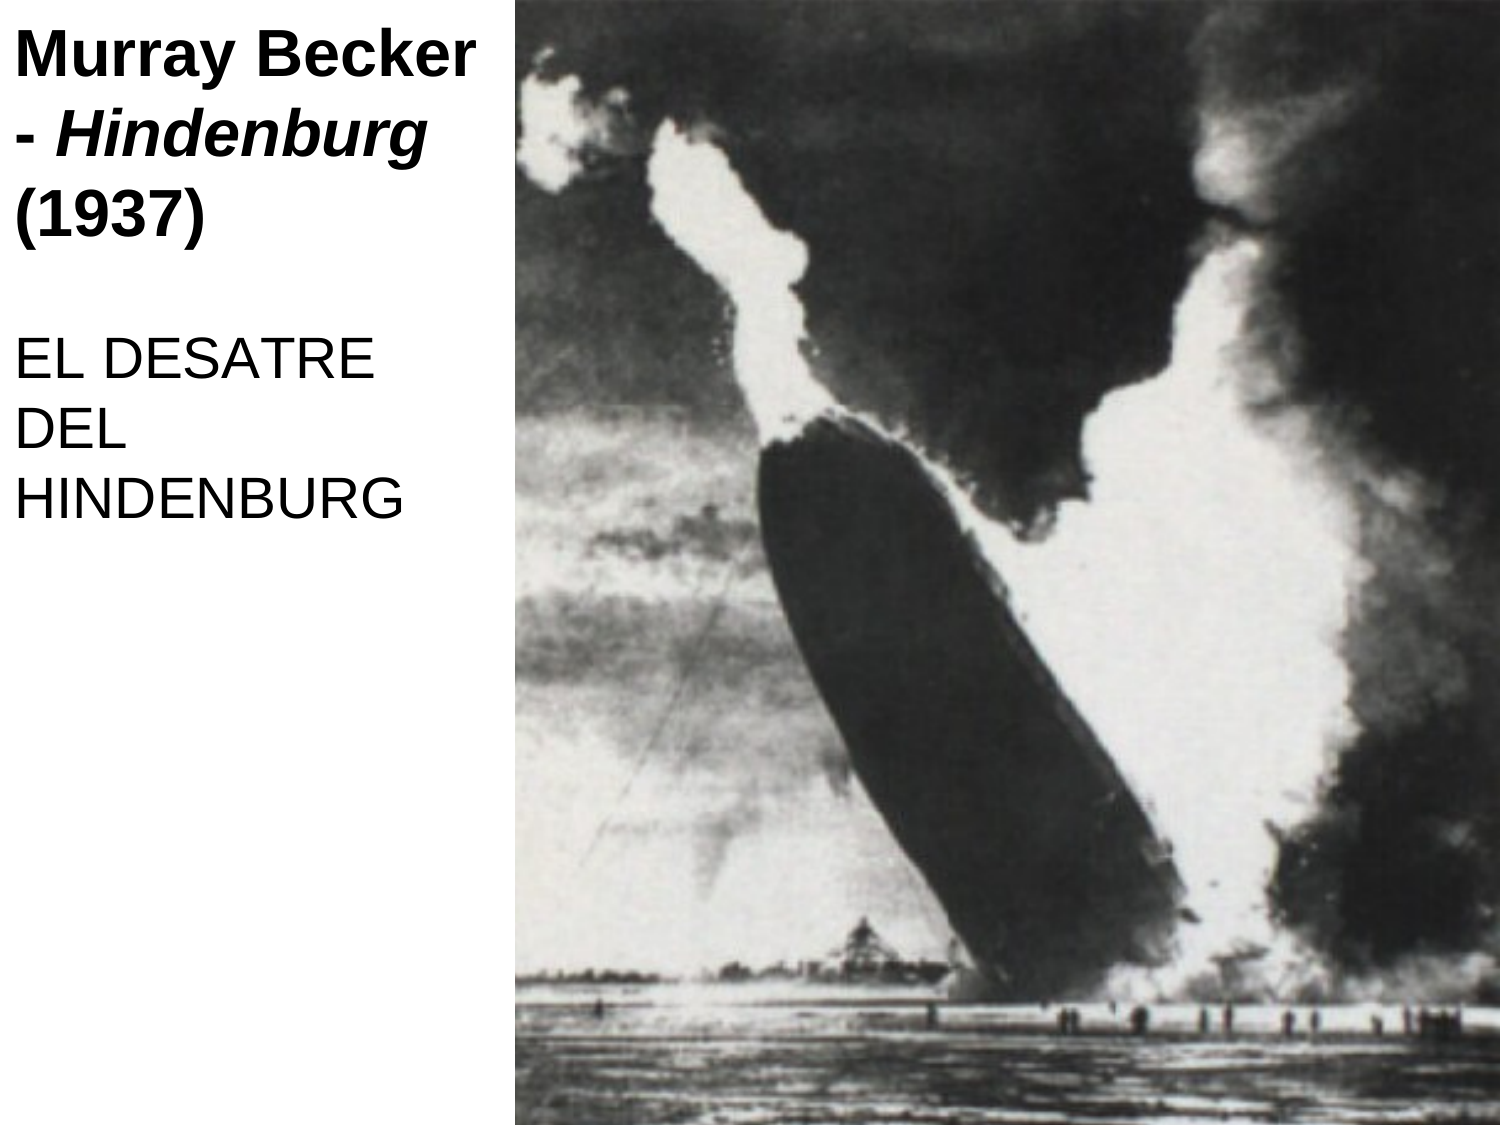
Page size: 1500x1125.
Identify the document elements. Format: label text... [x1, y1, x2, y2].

text_box Murray Becker - Hindenburg (1937) EL DESATRE DEL HINDENBURG [0, 2, 504, 538]
picture [515, 0, 1500, 1125]
